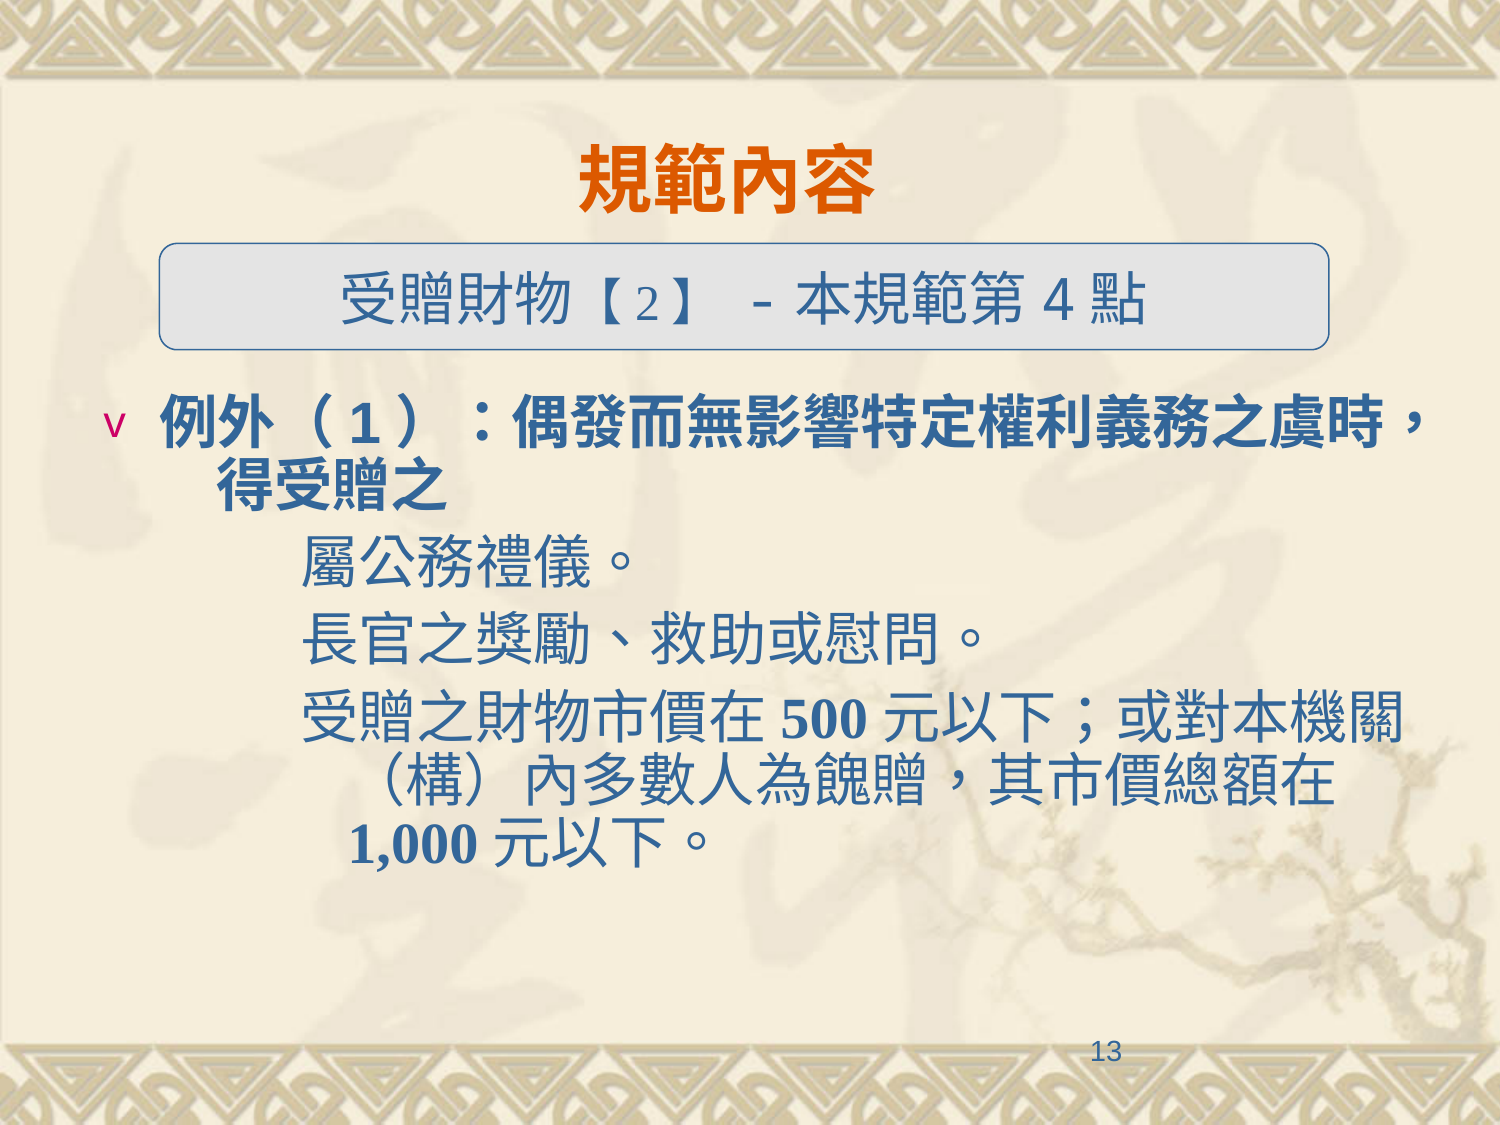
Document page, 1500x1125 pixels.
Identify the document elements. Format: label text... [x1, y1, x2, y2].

text_box [1074, 1024, 1451, 1103]
text_box 受贈財物【2】 -本規範第4點 [159, 243, 1329, 350]
title 規範內容 [442, 125, 1014, 225]
list 例外（1）：偶發而無影響特定權利義務之虞時，得受贈之 屬公務禮儀。 長官之獎勵、救助或慰問。 受贈之財物市價在500元以下；或對本機關（構）內多數人為餽贈，其市價總額在1,000元以下。 [88, 385, 1448, 953]
